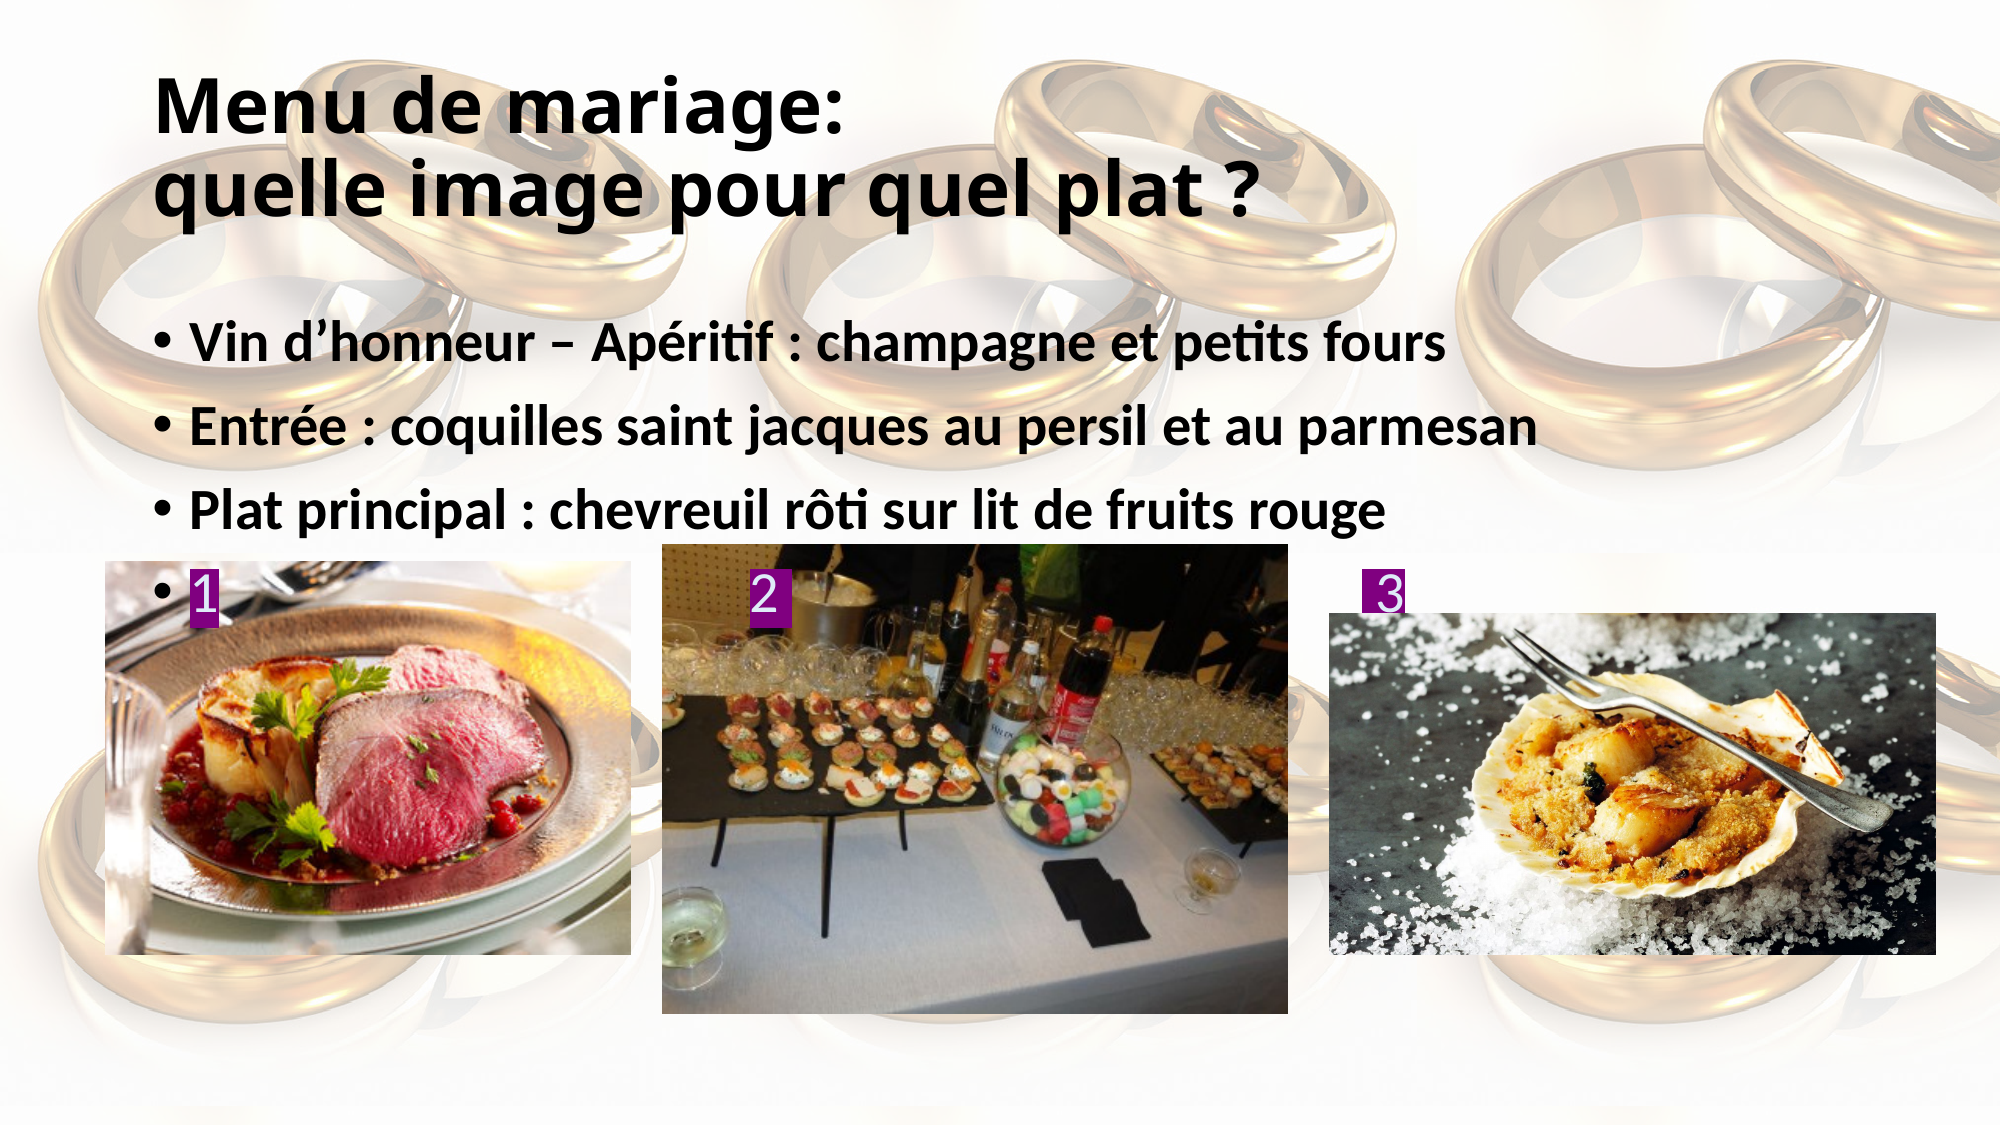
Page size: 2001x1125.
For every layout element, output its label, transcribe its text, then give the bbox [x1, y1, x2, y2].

list Vin d’honneur – Apéritif : champagne et petits fours Entrée : coquilles saint jacques au persil et au parmesan Plat principal : chevreuil rôti sur lit de fruits rouge 1 2 3 [137, 304, 1863, 1014]
picture [105, 561, 137, 955]
title Menu de mariage: quelle image pour quel plat ? [137, 59, 1863, 241]
picture [1329, 613, 1936, 955]
